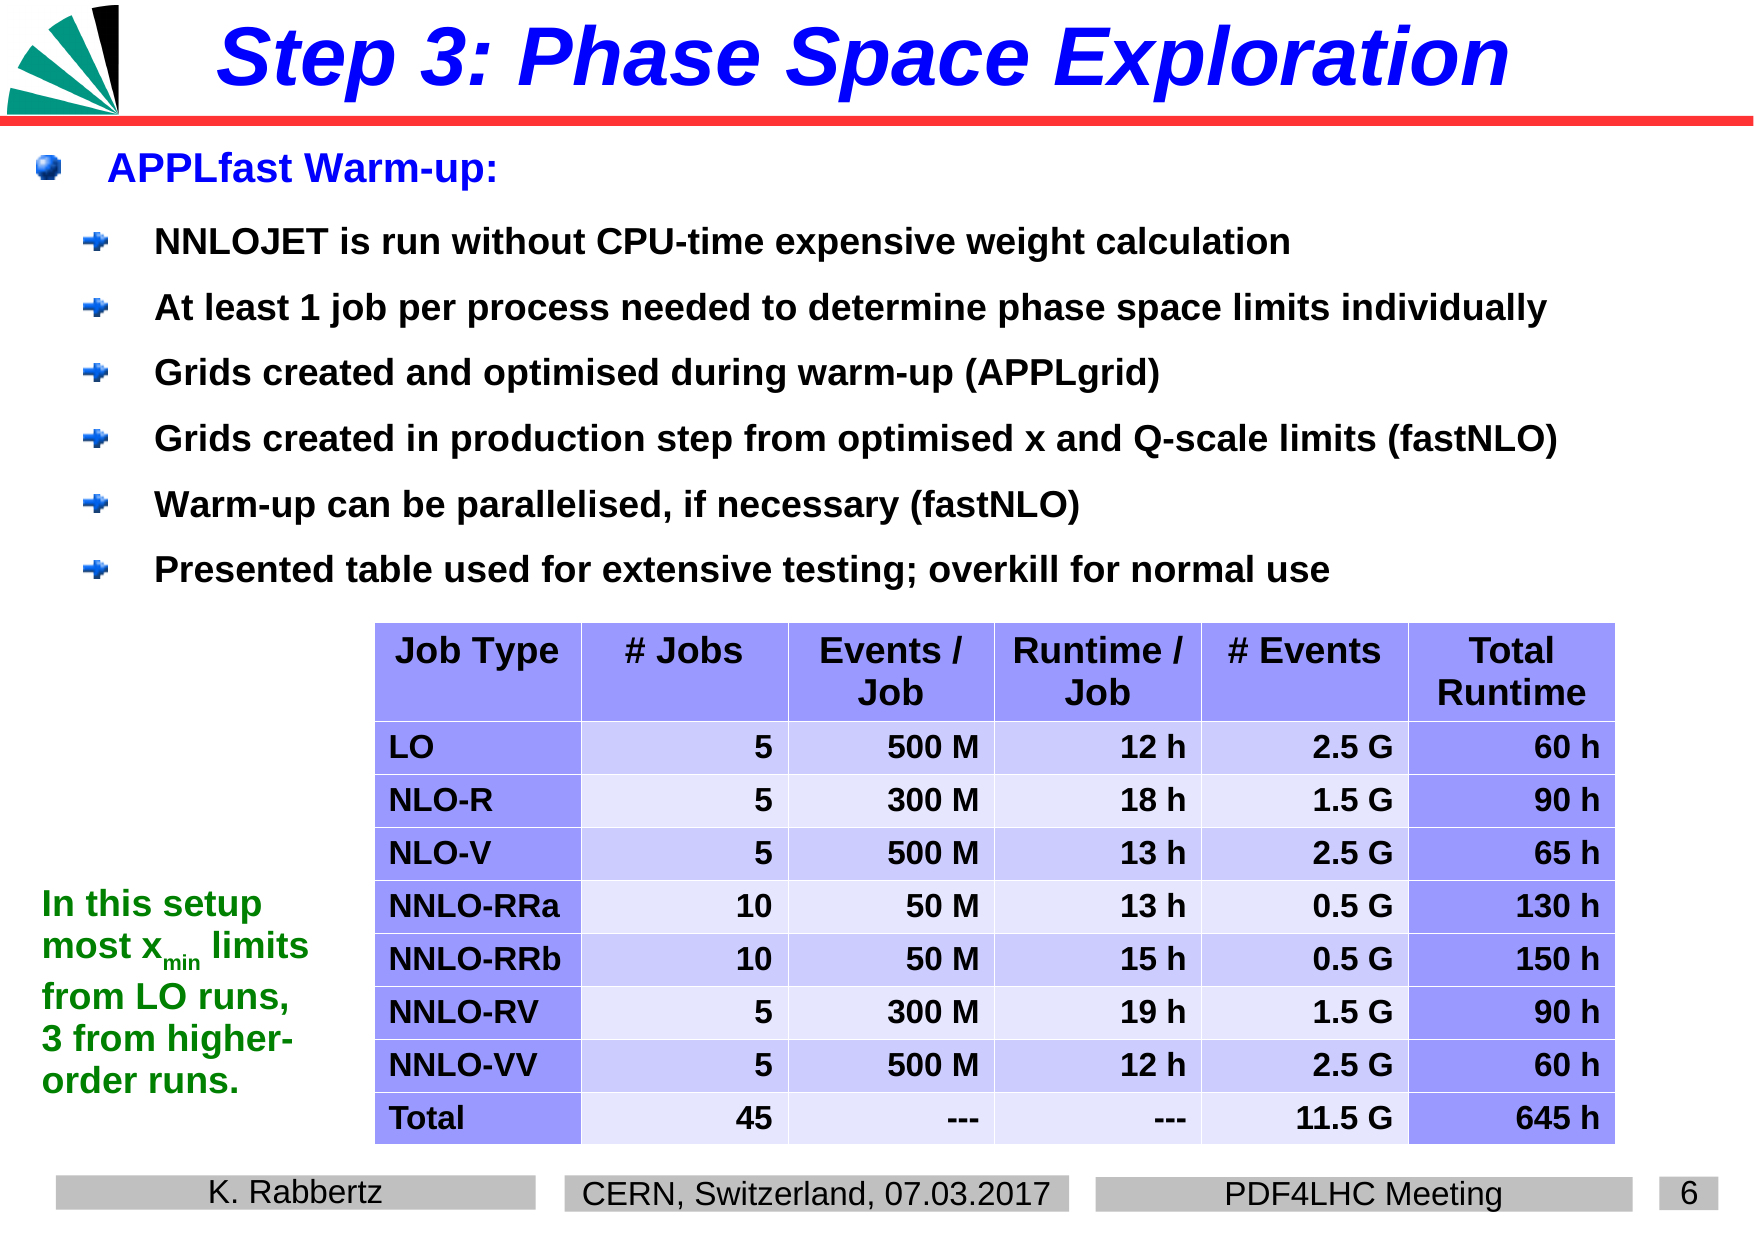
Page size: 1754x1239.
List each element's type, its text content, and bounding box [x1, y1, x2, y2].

table_header Events / Job [789, 623, 994, 721]
table_cell 10 [582, 934, 788, 986]
table_cell NNLO-RRb [375, 934, 581, 986]
table_cell 5 [582, 1040, 788, 1092]
table_cell 0.5 G [1202, 881, 1408, 933]
table_cell 500 M [789, 722, 994, 774]
table_cell 60 h [1409, 722, 1615, 774]
table_cell 18 h [995, 775, 1201, 827]
table_cell 13 h [995, 828, 1201, 880]
table_cell 45 [582, 1093, 788, 1144]
table_cell LO [375, 722, 581, 774]
table_cell 5 [582, 775, 788, 827]
table_cell 12 h [995, 722, 1201, 774]
table_cell 10 [582, 881, 788, 933]
table_header Total Runtime [1409, 623, 1615, 721]
table_cell Total [375, 1093, 581, 1144]
table_cell 90 h [1409, 775, 1615, 827]
table_header Job Type [375, 623, 581, 721]
table_cell 300 M [789, 775, 994, 827]
table_header Runtime / Job [995, 623, 1201, 721]
table_cell 2.5 G [1202, 828, 1408, 880]
table_cell 645 h [1409, 1093, 1615, 1144]
table_cell NNLO-RRa [375, 881, 581, 933]
picture [7, 5, 119, 116]
table_cell 15 h [995, 934, 1201, 986]
table_cell 2.5 G [1202, 722, 1408, 774]
table_cell 130 h [1409, 881, 1615, 933]
table_cell NNLO-RV [375, 987, 581, 1039]
table_cell 90 h [1409, 987, 1615, 1039]
list APPLfast Warm-up: NNLOJET is run without CPU-time expensive weight calculation At least 1 job per process needed to determine phase space limits individually Grids created and optimised during warm-up (APPLgrid) Grids created in production step from optimised x and Q-scale limits (fastNLO) Warm-up can be parallelised, if necessary (fastNLO) Presented table used for extensive testing; overkill for normal use [24, 144, 1730, 592]
table_cell 50 M [789, 881, 994, 933]
text_box In this setup most xmin limits from LO runs, 3 from higher- order runs. [29, 876, 322, 1108]
title Step 3: Phase Space Exploration [123, 0, 1606, 114]
table_header # Events [1202, 623, 1408, 721]
table_cell 19 h [995, 987, 1201, 1039]
table_cell 5 [582, 722, 788, 774]
table_cell 2.5 G [1202, 1040, 1408, 1092]
table_cell --- [789, 1093, 994, 1144]
table_cell 12 h [995, 1040, 1201, 1092]
table_cell 1.5 G [1202, 987, 1408, 1039]
table_cell 5 [582, 828, 788, 880]
table_cell 500 M [789, 828, 994, 880]
table_cell 50 M [789, 934, 994, 986]
table_cell 300 M [789, 987, 994, 1039]
table_cell 5 [582, 987, 788, 1039]
table_cell NLO-R [375, 775, 581, 827]
table_cell 11.5 G [1202, 1093, 1408, 1144]
table_header # Jobs [582, 623, 788, 721]
table_cell 13 h [995, 881, 1201, 933]
table_cell 0.5 G [1202, 934, 1408, 986]
table_cell 500 M [789, 1040, 994, 1092]
table_cell NNLO-VV [375, 1040, 581, 1092]
table_cell --- [995, 1093, 1201, 1144]
table_cell NLO-V [375, 828, 581, 880]
table_cell 65 h [1409, 828, 1615, 880]
table_cell 1.5 G [1202, 775, 1408, 827]
table_cell 60 h [1409, 1040, 1615, 1092]
table_cell 150 h [1409, 934, 1615, 986]
